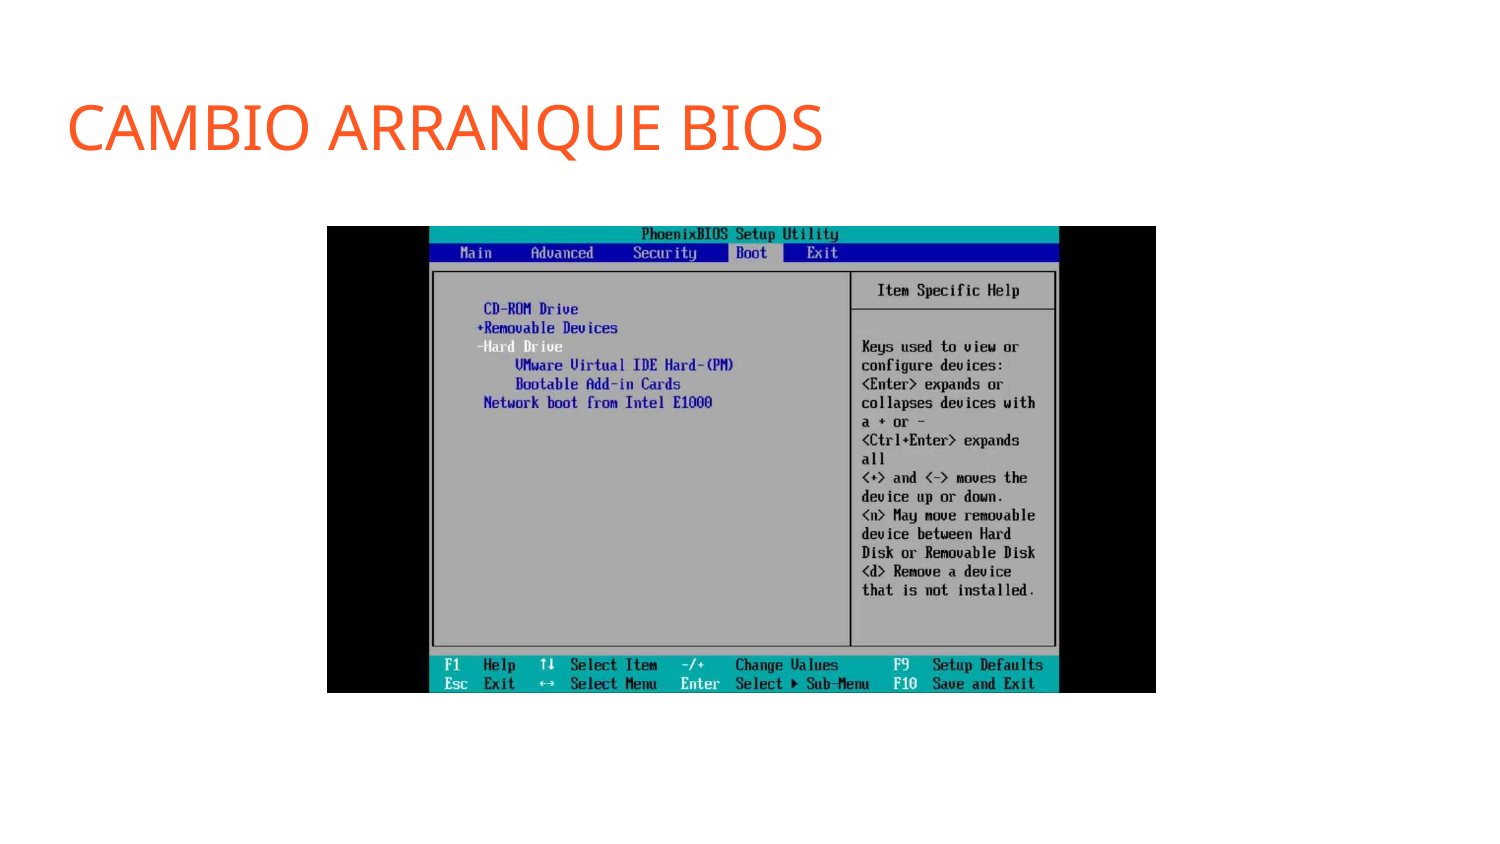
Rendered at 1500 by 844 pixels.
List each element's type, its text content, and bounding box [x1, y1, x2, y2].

picture [327, 226, 1156, 693]
title CAMBIO ARRANQUE BIOS [51, 72, 1449, 167]
